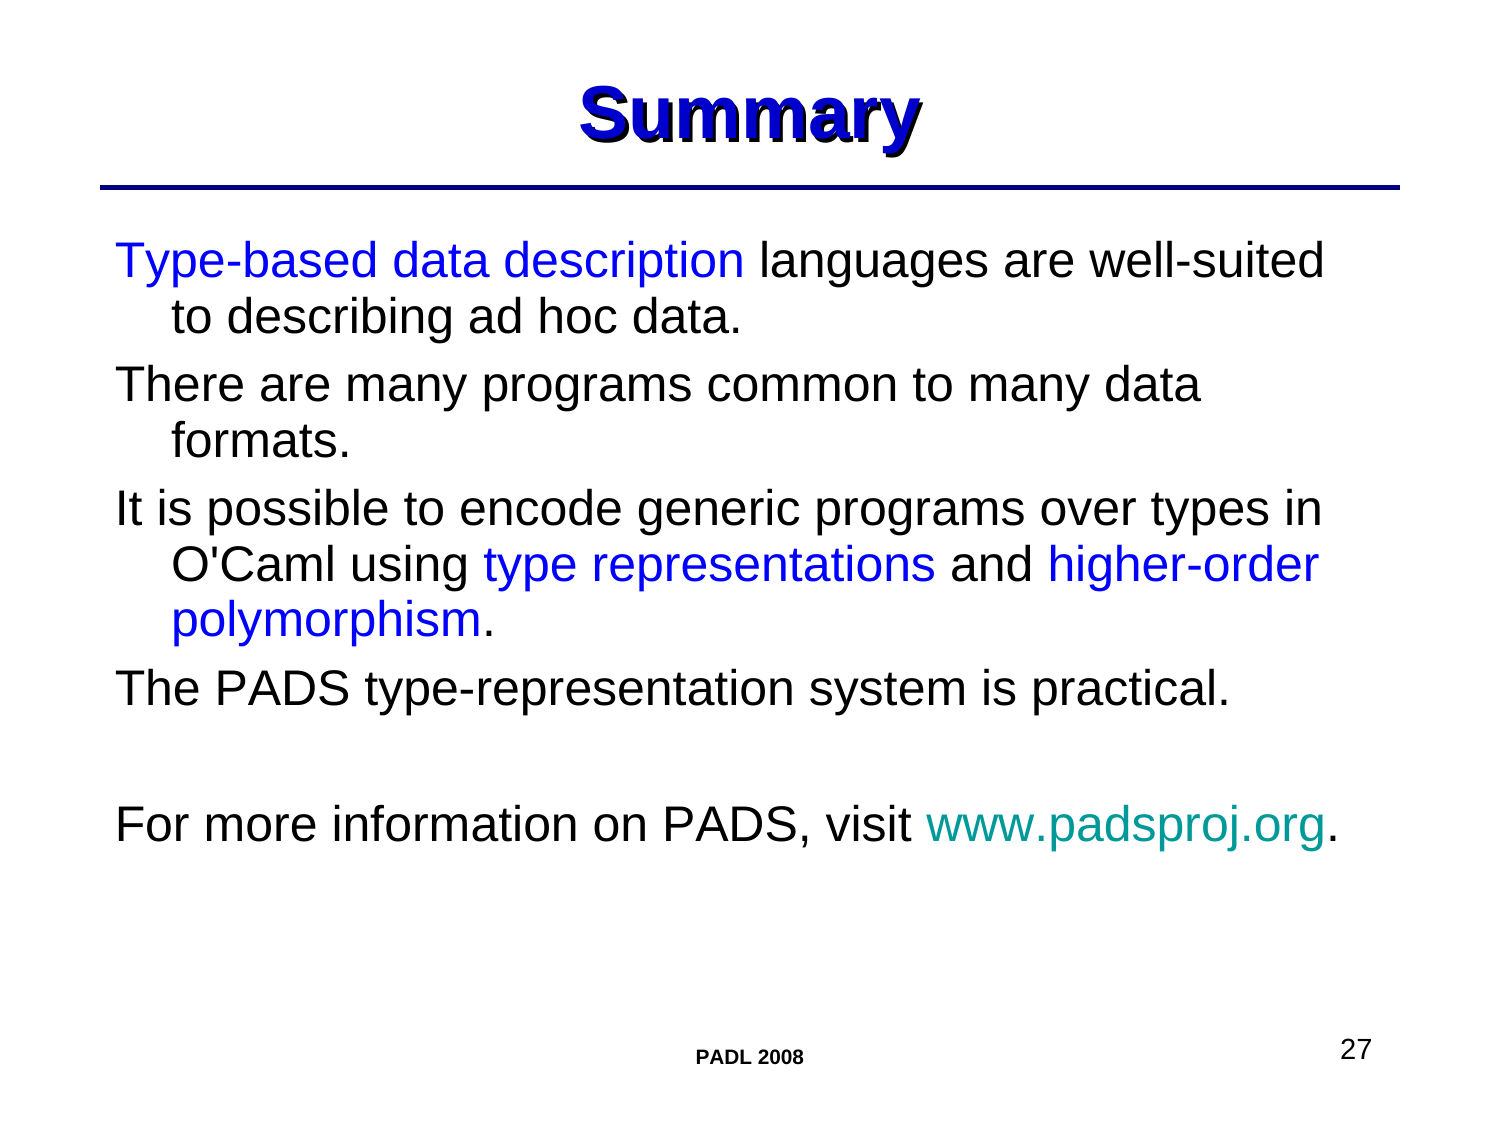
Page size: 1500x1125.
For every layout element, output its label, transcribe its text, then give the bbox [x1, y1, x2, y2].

list Type-based data description languages are well-suited to describing ad hoc data. There are many programs common to many data formats. It is possible to encode generic programs over types in O'Caml using type representations and higher-order polymorphism. The PADS type-representation system is practical. For more information on PADS, visit www.padsproj.org. [99, 224, 1375, 1000]
title Summary [99, 63, 1401, 163]
